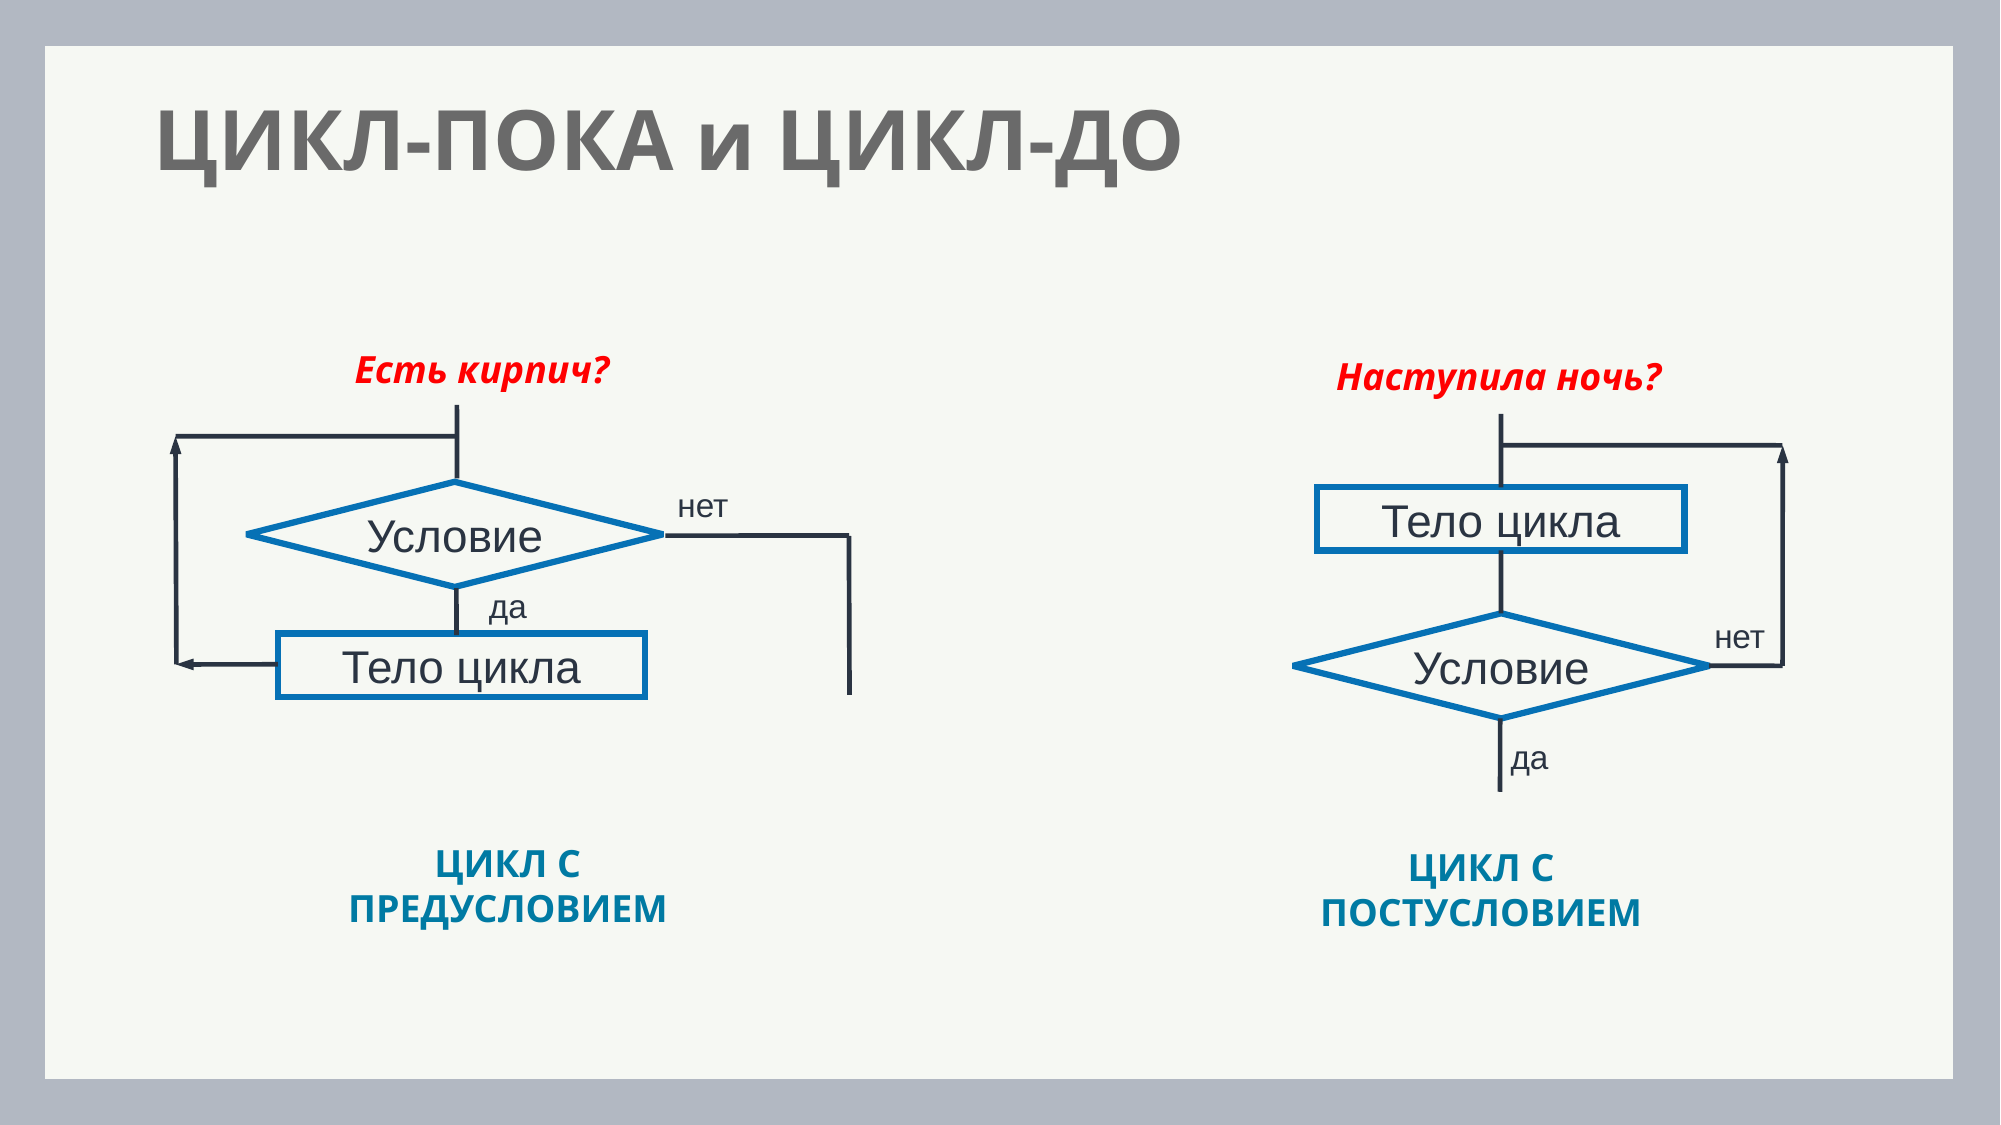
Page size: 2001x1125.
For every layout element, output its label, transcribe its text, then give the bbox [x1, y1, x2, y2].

text_box Условие [246, 481, 664, 587]
text_box нет [1697, 615, 1780, 663]
text_box Тело цикла [278, 633, 645, 697]
text_box да [1503, 736, 1573, 785]
text_box ЦИКЛ-ПОКА и ЦИКЛ-ДО [139, 31, 1858, 255]
text_box ЦИКЛ С ПОСТУСЛОВИЕМ [1236, 835, 1726, 897]
text_box Условие [1293, 613, 1709, 719]
text_box ЦИКЛ С ПРЕДУСЛОВИЕМ [271, 832, 745, 893]
text_box Тело цикла [1317, 487, 1684, 551]
text_box нет [660, 484, 746, 532]
text_box да [465, 585, 551, 634]
text_box Наступила ночь? [1320, 345, 1685, 406]
text_box Есть кирпич? [339, 338, 704, 400]
text_box да [1486, 736, 1497, 785]
